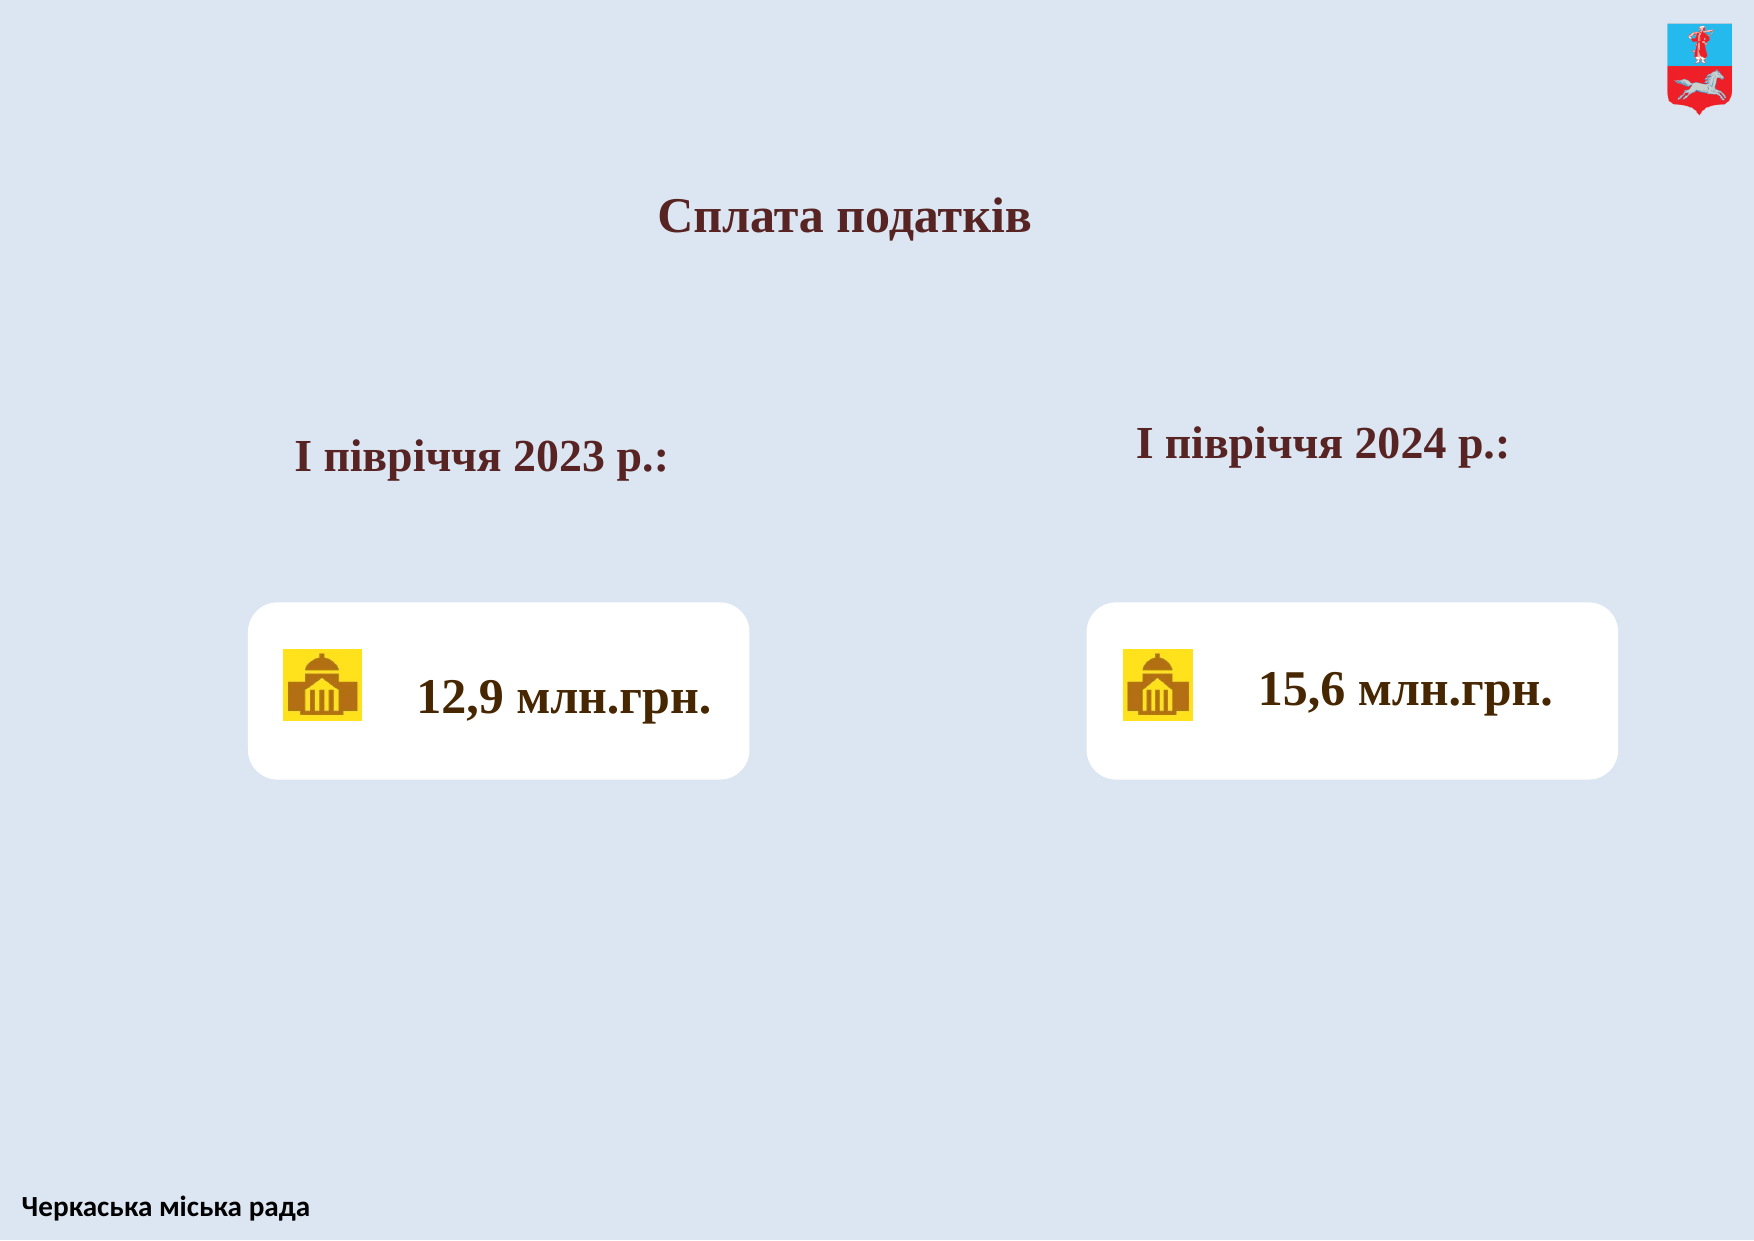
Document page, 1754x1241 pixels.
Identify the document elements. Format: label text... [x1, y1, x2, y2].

text_box I півріччя 2024 р.: [948, 337, 1542, 544]
text_box 15,6 млн.грн. [1180, 626, 1583, 744]
text_box Черкаська міська рада [7, 1180, 380, 1230]
text_box 12,9 млн.грн. [401, 661, 756, 787]
text_box I півріччя 2023 р.: [129, 411, 706, 497]
text_box Сплата податків [549, 141, 1141, 284]
picture [283, 649, 367, 721]
picture [1664, 21, 1734, 117]
text_box [247, 602, 750, 780]
text_box [1086, 602, 1619, 780]
picture [1123, 649, 1193, 721]
